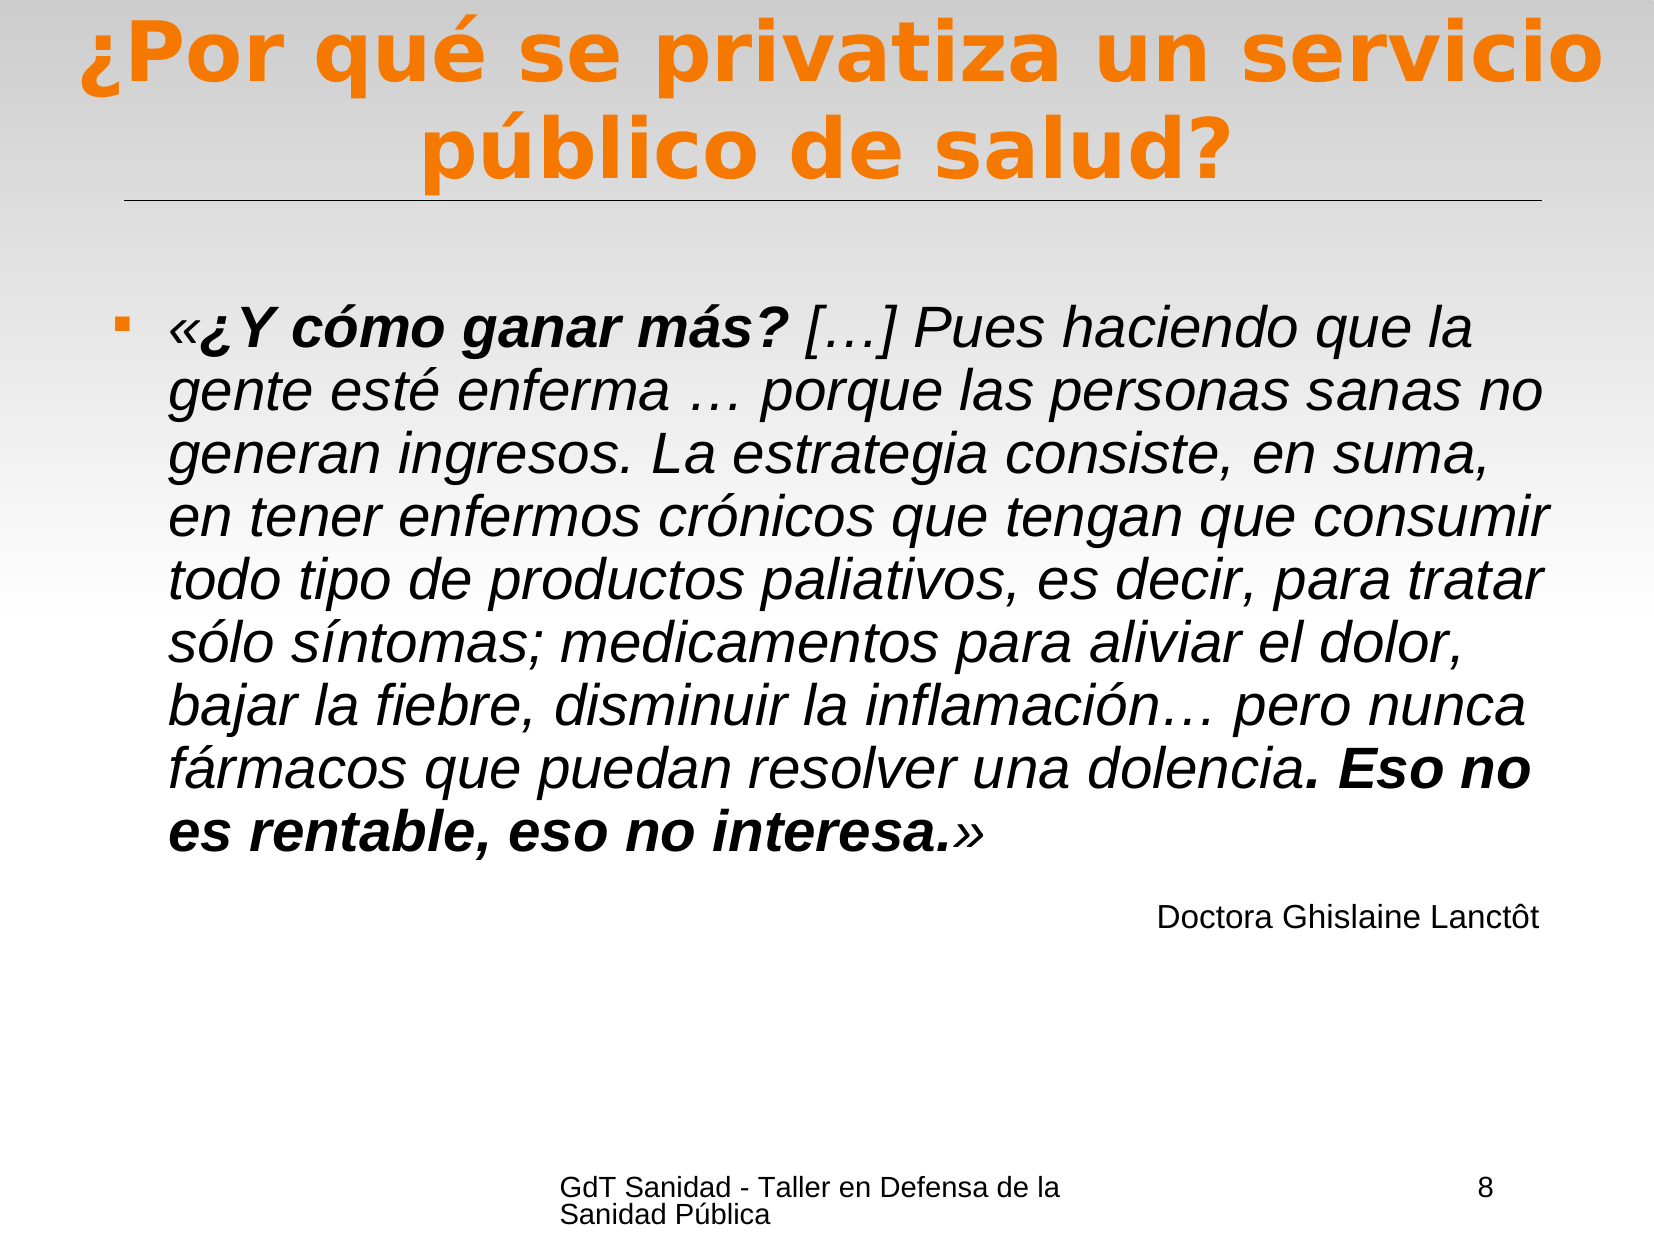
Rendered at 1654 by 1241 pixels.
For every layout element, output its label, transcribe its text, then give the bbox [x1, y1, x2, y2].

list «¿Y cómo ganar más? […] Pues haciendo que la gente esté enferma … porque las personas sanas no generan ingresos. La estrategia consiste, en suma, en tener enfermos crónicos que tengan que consumir todo tipo de productos paliativos, es decir, para tratar sólo síntomas; medicamentos para aliviar el dolor, bajar la fiebre, disminuir la inflamación… pero nunca fármacos que puedan resolver una dolencia. Eso no es rentable, eso no interesa.» Doctora Ghislaine Lanctôt [82, 289, 1571, 1108]
title ¿Por qué se privatiza un servicio público de salud? [59, 4, 1625, 199]
